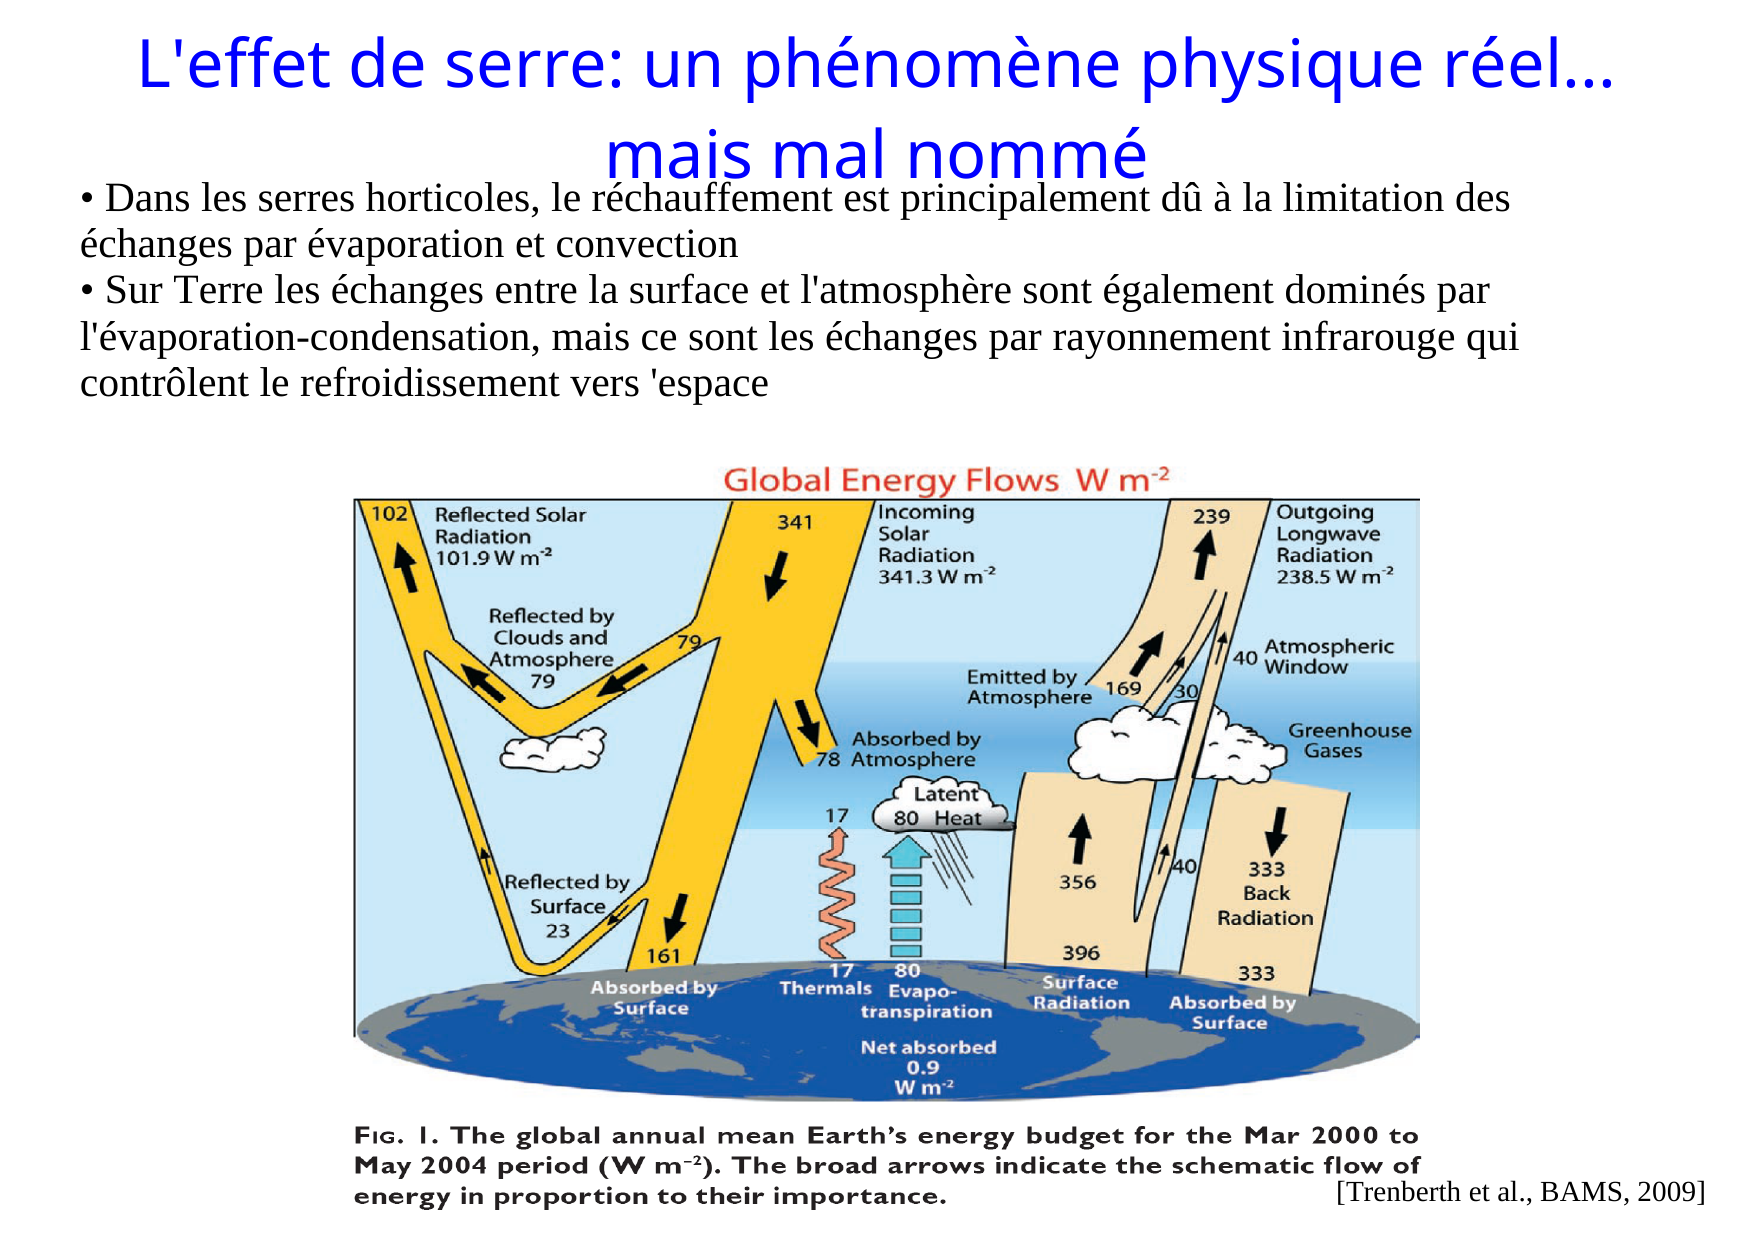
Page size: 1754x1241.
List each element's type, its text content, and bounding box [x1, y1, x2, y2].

title L'effet de serre: un phénomène physique réel... mais mal nommé [87, 30, 1667, 184]
text_box Dans les serres horticoles, le réchauffement est principalement dû à la limitation des échanges par évaporation et convection Sur Terre les échanges entre la surface et l'atmosphère sont également dominés par l'évaporation-condensation, mais ce sont les échanges par rayonnement infrarouge qui contrôlent le refroidissement vers 'espace [65, 166, 1659, 460]
picture [333, 460, 1428, 1222]
text_box [Trenberth et al., BAMS, 2009] [1223, 1169, 1722, 1216]
